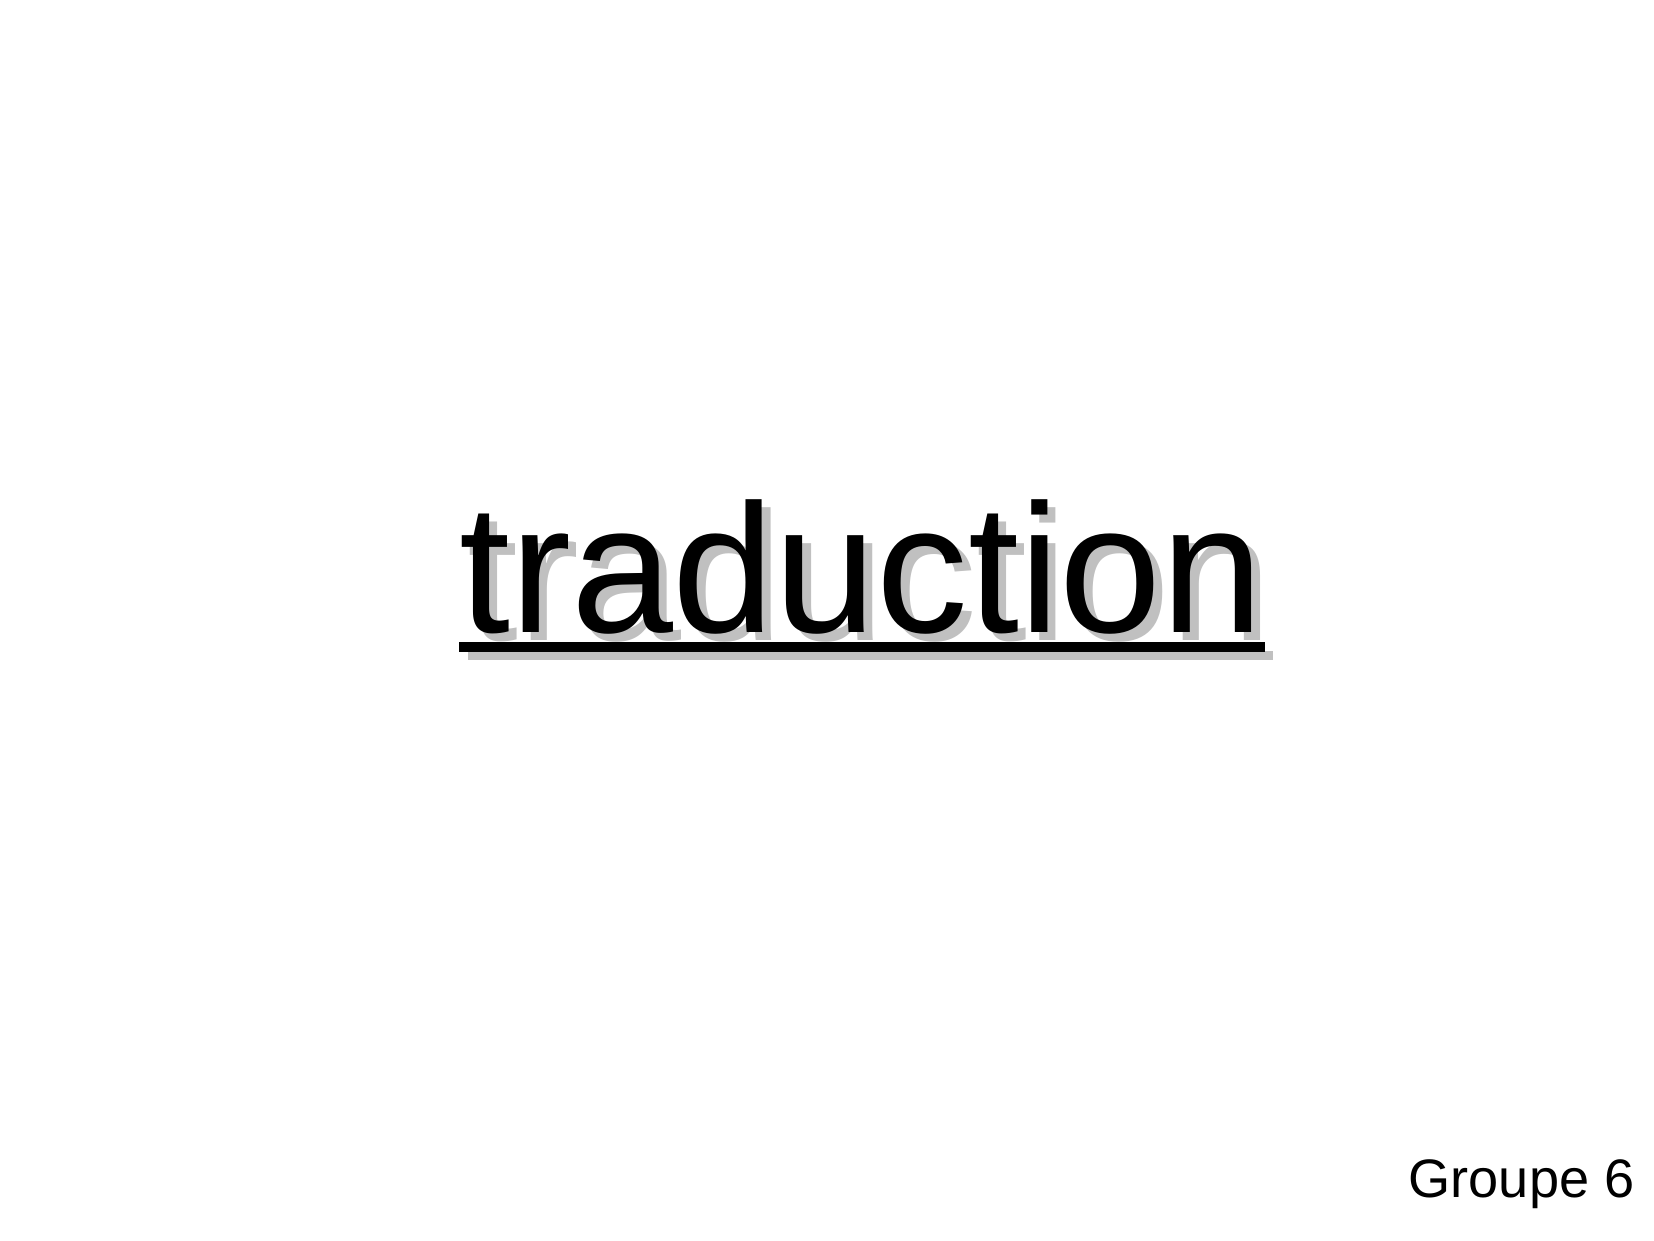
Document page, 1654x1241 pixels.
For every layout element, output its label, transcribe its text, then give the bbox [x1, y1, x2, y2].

text_box Groupe 6 [1393, 1141, 1654, 1217]
subtitle traduction [118, 39, 1607, 1099]
